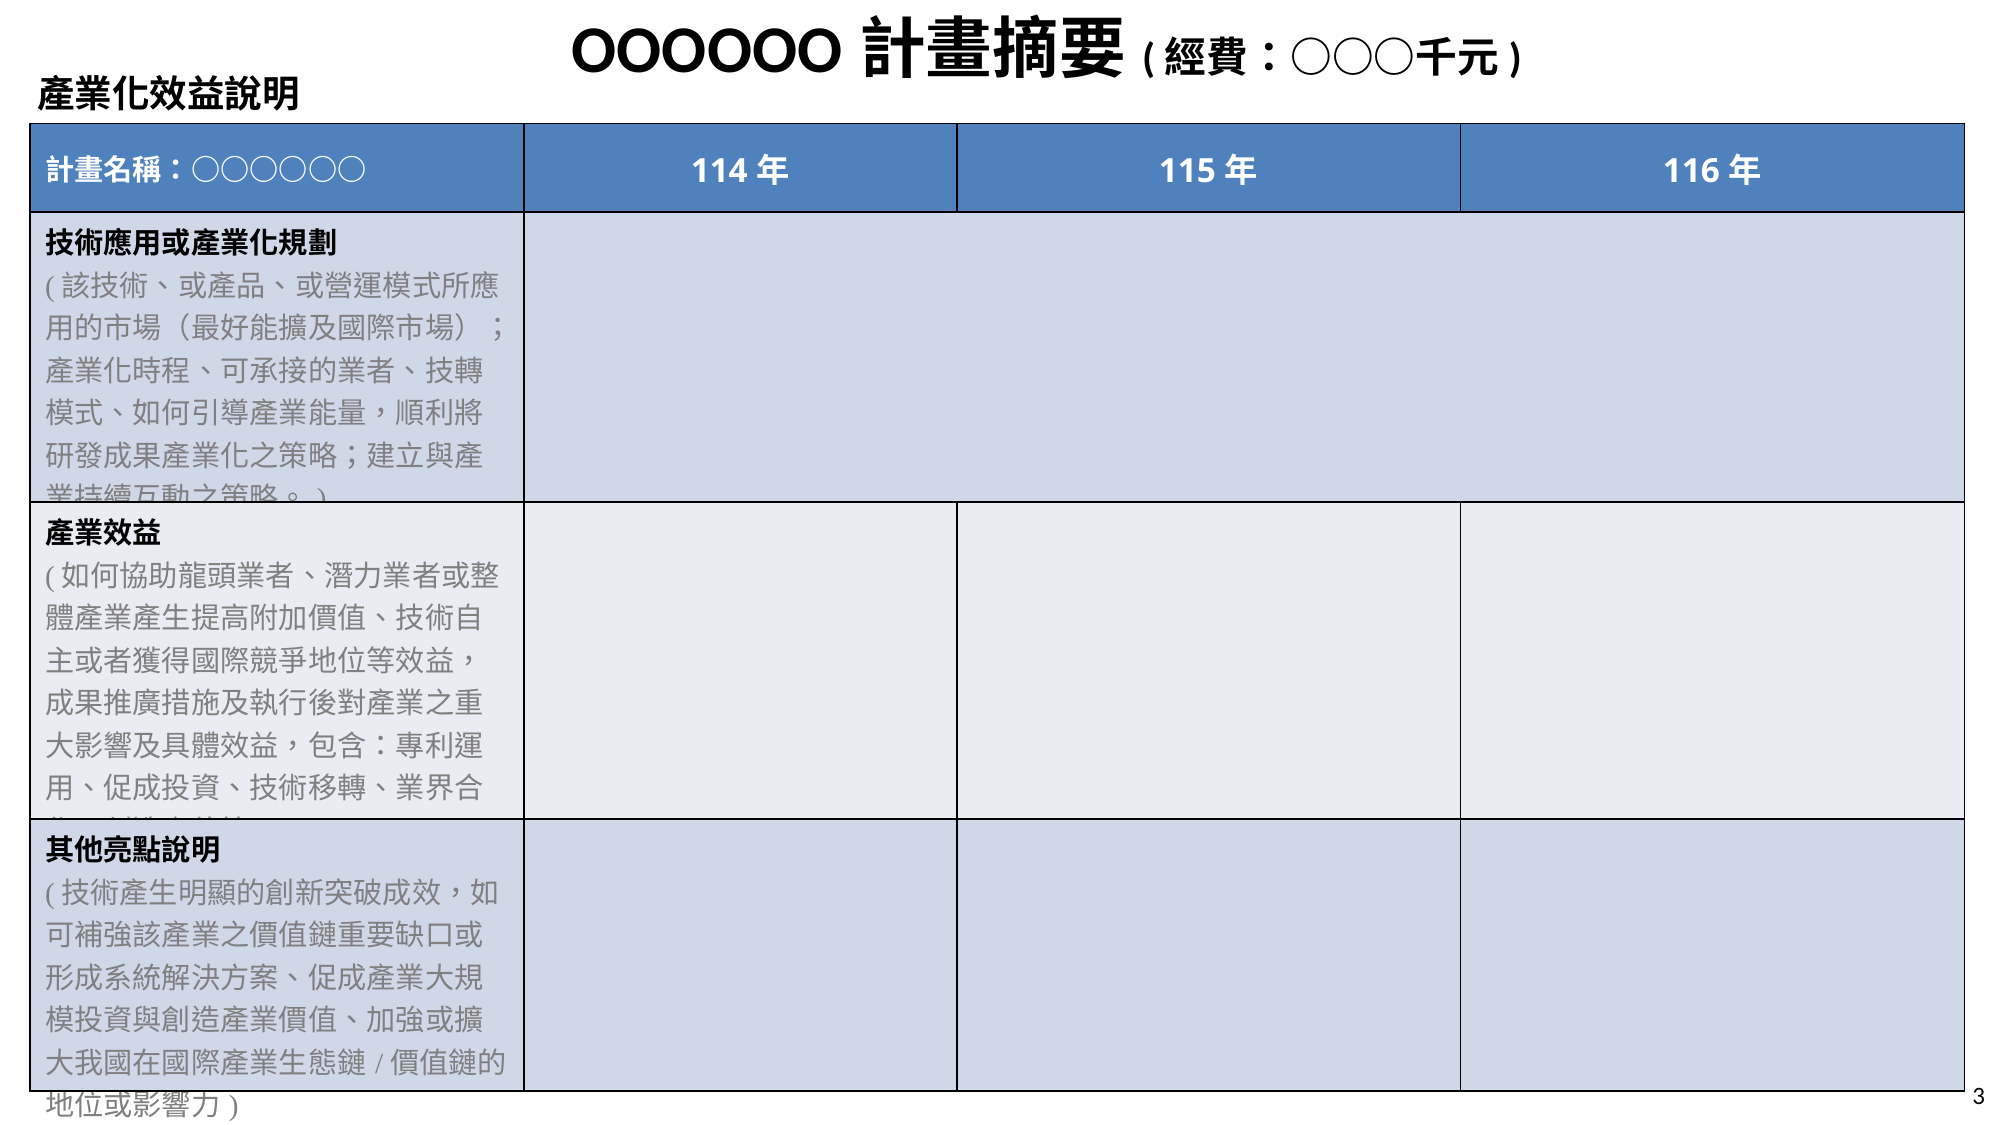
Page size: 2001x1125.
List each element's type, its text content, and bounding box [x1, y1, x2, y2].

table_cell 技術應用或產業化規劃 (該技術、或產品、或營運模式所應用的市場（最好能擴及國際市場）；產業化時程、可承接的業者、技轉模式、如何引導產業能量，順利將研發成果產業化之策略；建立與產業持續互動之策略。) [31, 213, 523, 501]
slide_number <編號> [1533, 1065, 2000, 1125]
table_cell [1461, 503, 1964, 818]
table_cell [958, 503, 1460, 818]
text_box 產業化效益說明 [22, 62, 436, 123]
table_header 115年 [958, 124, 1460, 211]
table_header 116年 [1461, 124, 1964, 211]
table_header 計畫名稱：○○○○○○ [31, 124, 523, 211]
text_box OOOOOO計畫摘要(經費：○○○千元) [449, 0, 1645, 94]
table_cell [958, 820, 1460, 1090]
table_cell [525, 503, 956, 818]
table_header 114年 [525, 124, 956, 211]
table_cell [525, 213, 1964, 501]
table_cell [525, 820, 956, 1090]
table_cell [1461, 820, 1964, 1090]
table_cell 產業效益 (如何協助龍頭業者、潛力業者或整體產業產生提高附加價值、技術自主或者獲得國際競爭地位等效益，成果推廣措施及執行後對產業之重大影響及具體效益，包含：專利運用、促成投資、技術移轉、業界合作、創造產值等…) [31, 503, 523, 818]
table_cell 其他亮點說明 (技術產生明顯的創新突破成效，如可補強該產業之價值鏈重要缺口或形成系統解決方案、促成產業大規模投資與創造產業價值、加強或擴大我國在國際產業生態鏈/價值鏈的地位或影響力) [31, 820, 523, 1090]
